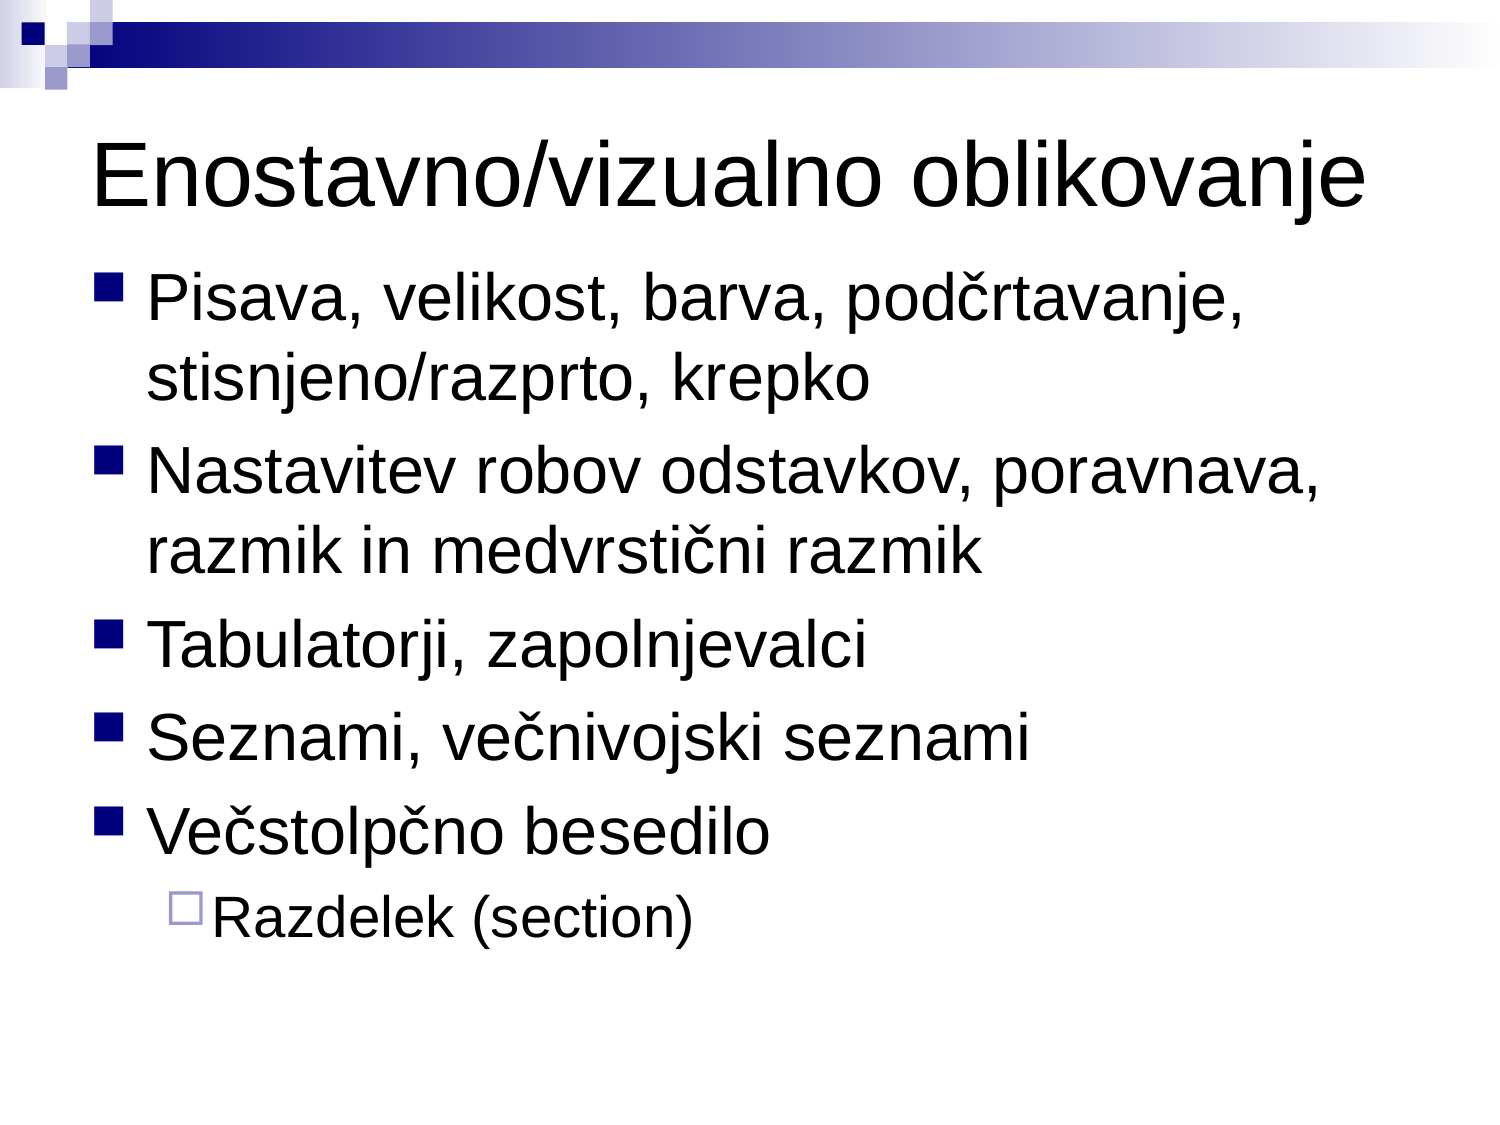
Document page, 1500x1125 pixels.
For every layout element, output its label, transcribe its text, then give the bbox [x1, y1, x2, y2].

title Enostavno/vizualno oblikovanje [75, 105, 1425, 235]
list Pisava, velikost, barva, podčrtavanje, stisnjeno/razprto, krepko Nastavitev robov odstavkov, poravnava, razmik in medvrstični razmik Tabulatorji, zapolnjevalci Seznami, večnivojski seznami Večstolpčno besedilo Razdelek (section) [75, 246, 1425, 1079]
